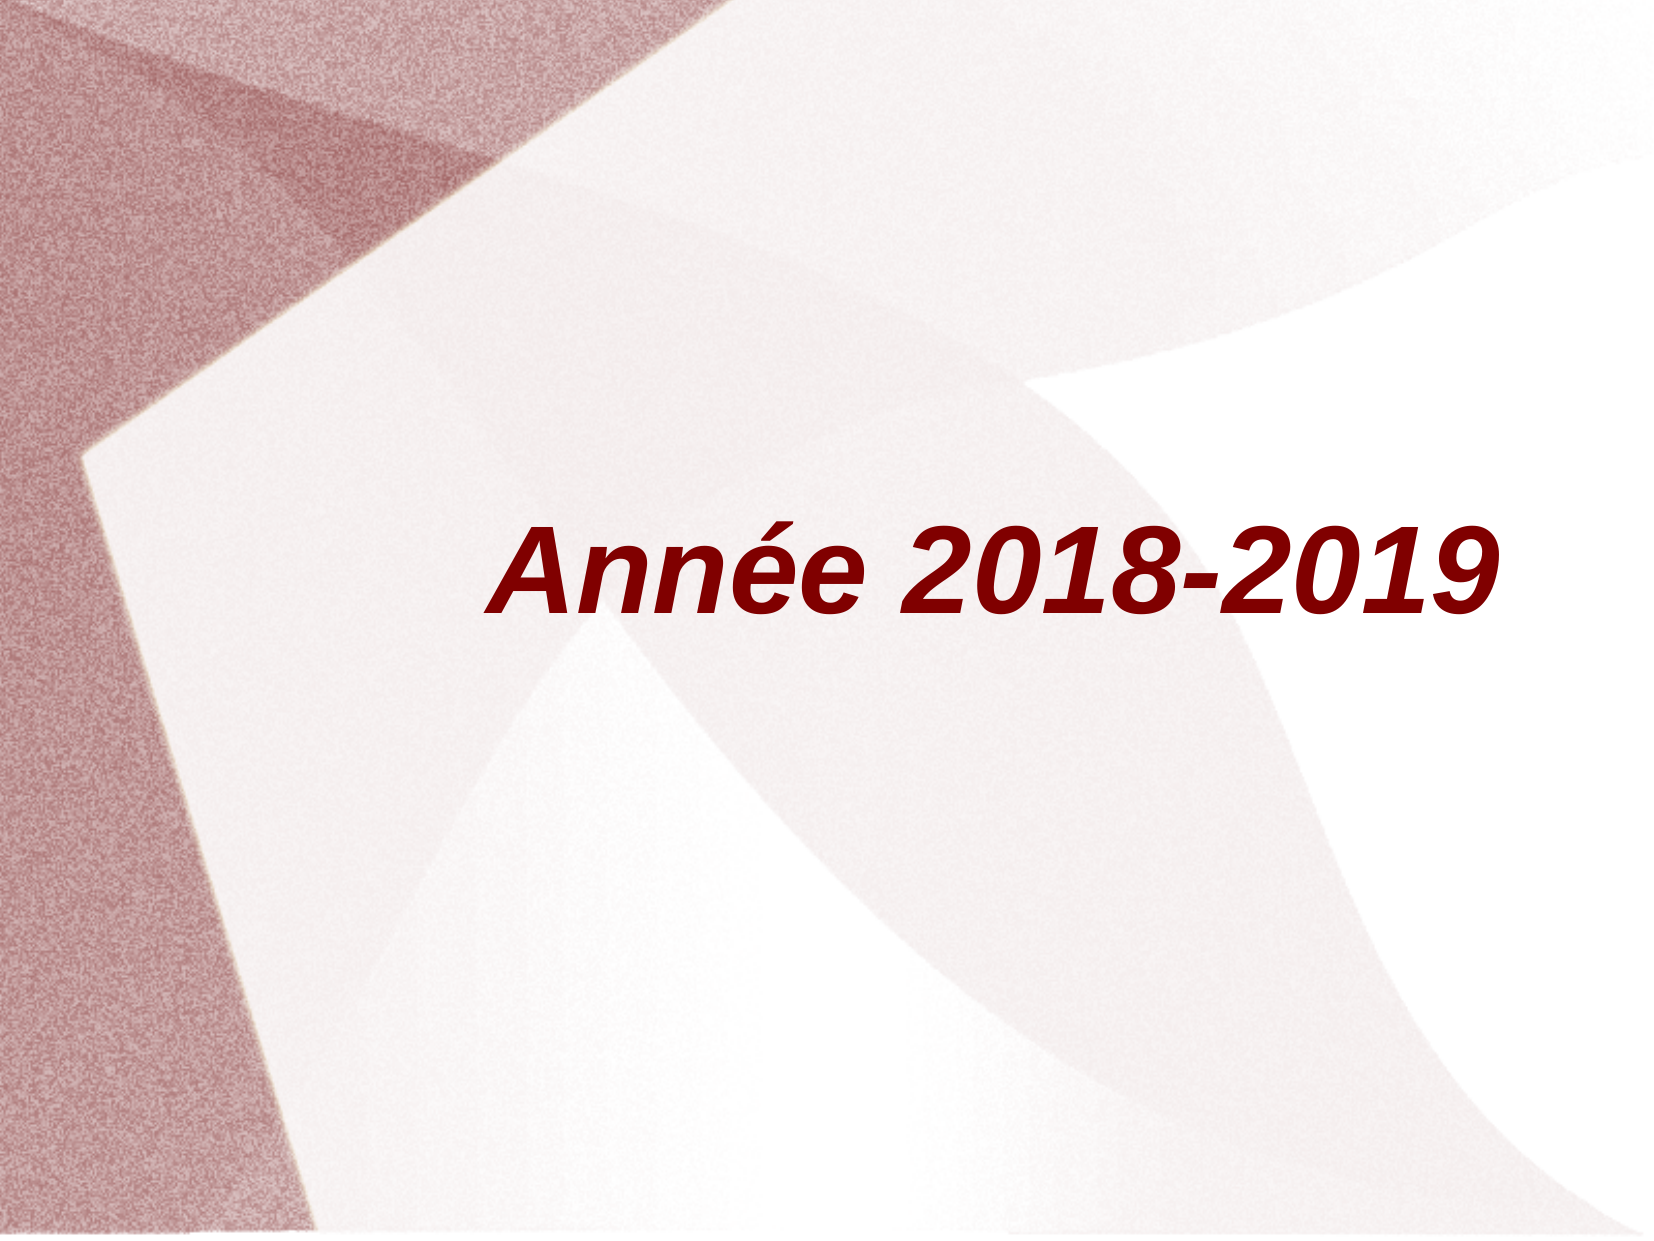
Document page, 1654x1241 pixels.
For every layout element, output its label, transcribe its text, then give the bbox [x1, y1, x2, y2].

title Année 2018-2019 [253, 401, 1536, 739]
picture [0, 0, 1654, 1241]
